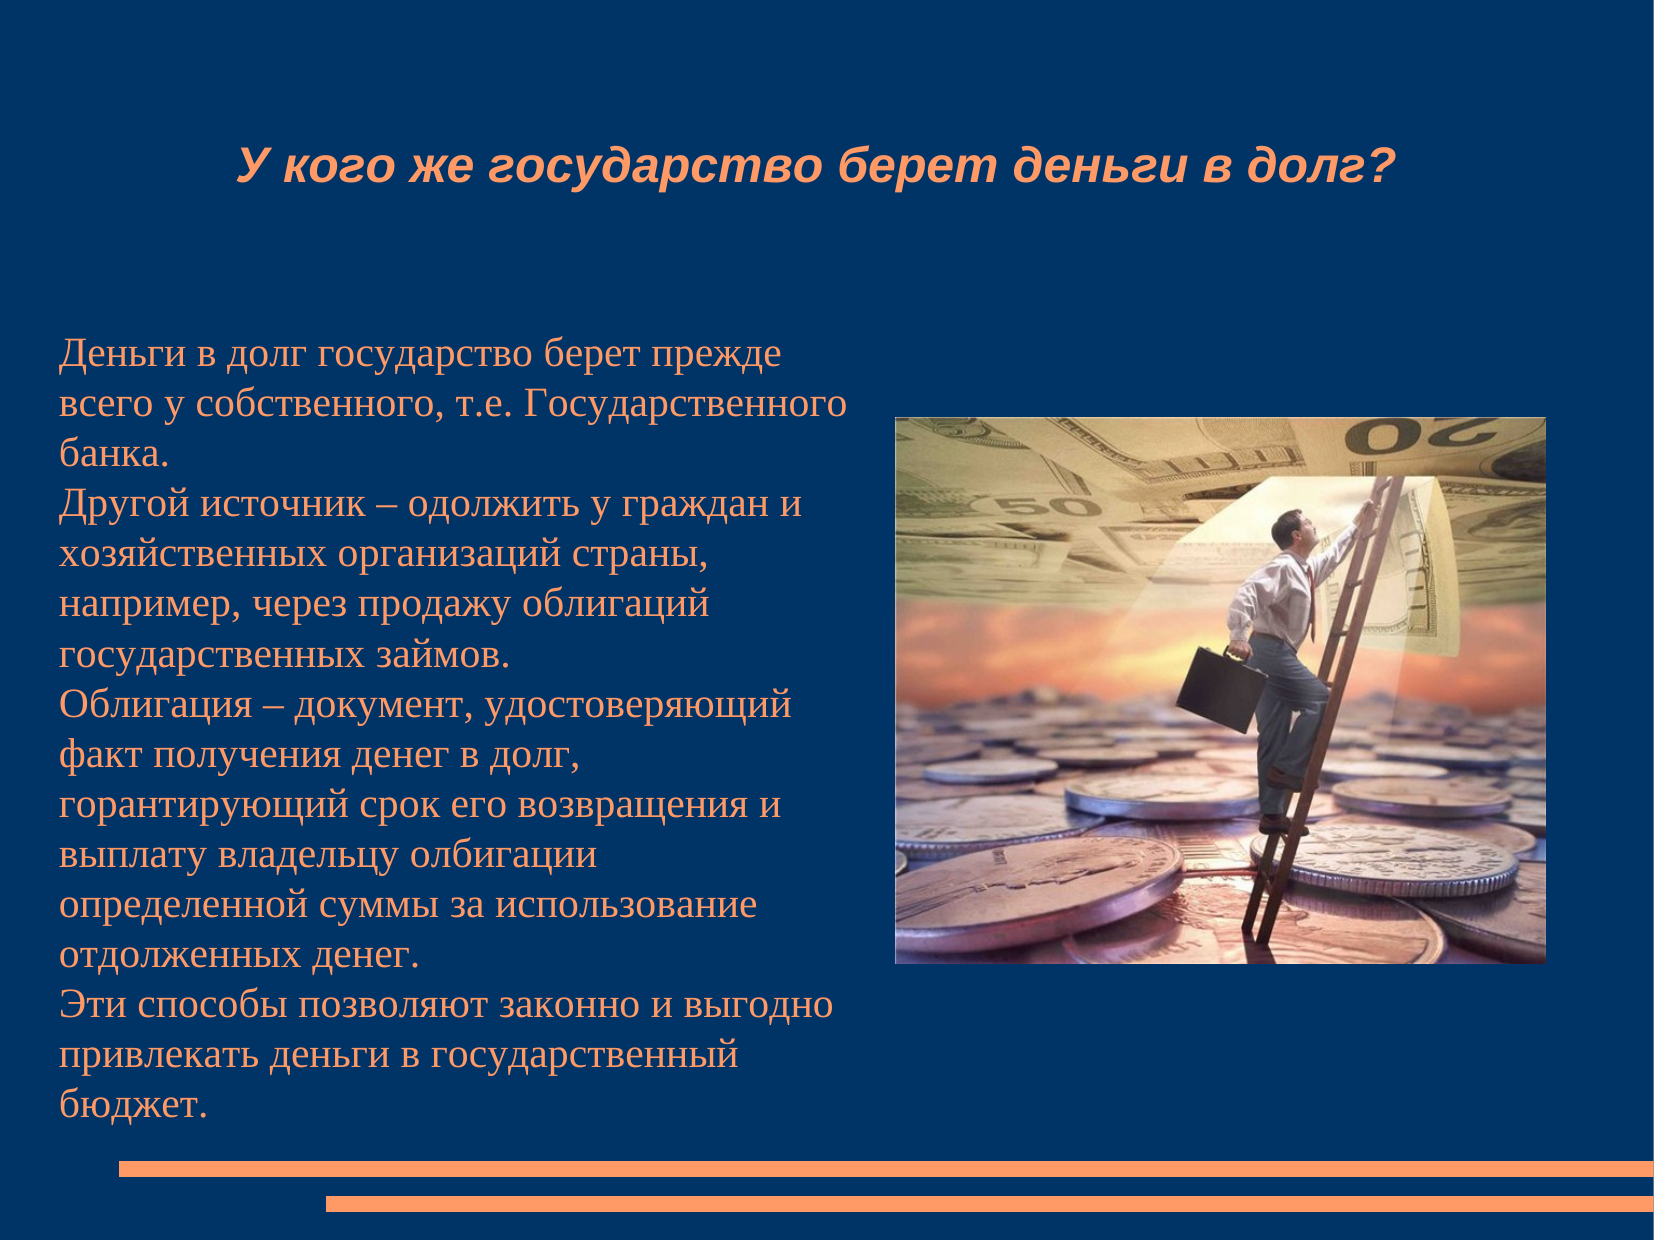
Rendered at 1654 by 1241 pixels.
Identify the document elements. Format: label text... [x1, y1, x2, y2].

title У кого же государство берет деньги в долг? [123, 59, 1536, 267]
list Деньги в долг государство берет прежде всего у собственного, т.е. Государственного банка. Другой источник – одолжить у граждан и хозяйственных организаций страны, например, через продажу облигаций государственных займов. Облигация – документ, удостоверяющий факт получения денег в долг, горантирующий срок его возвращения и выплату владельцу олбигации определенной суммы за использование отдолженных денег. Эти способы позволяют законно и выгодно привлекать деньги в государственный бюджет. [59, 324, 853, 1135]
picture [895, 417, 1546, 964]
